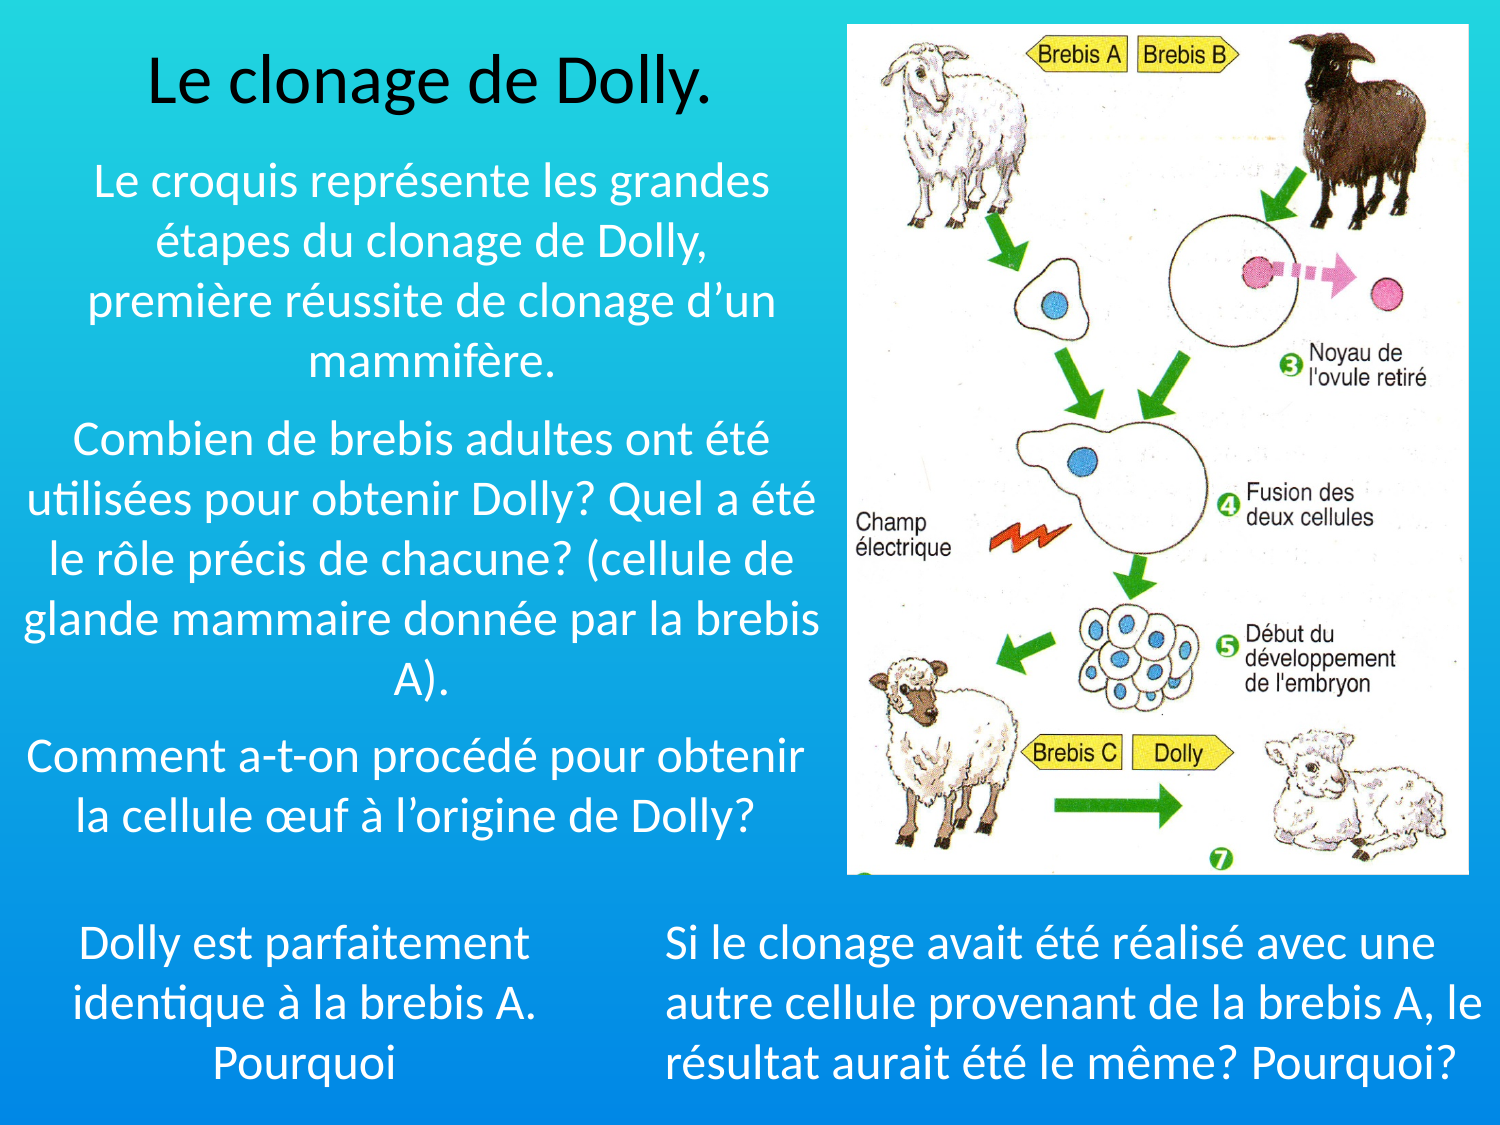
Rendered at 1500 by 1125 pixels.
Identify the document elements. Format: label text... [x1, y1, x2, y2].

picture [844, 24, 1500, 874]
text_box Le croquis représente les grandes étapes du clonage de Dolly, première réussite de clonage d’un mammifère. [46, 140, 818, 396]
text_box Dolly est parfaitement identique à la brebis A. Pourquoi [23, 902, 586, 1098]
text_box Si le clonage avait été réalisé avec une autre cellule provenant de la brebis A, le résultat aurait été le même? Pourquoi? [650, 902, 1500, 1098]
text_box Combien de brebis adultes ont été utilisées pour obtenir Dolly? Quel a été le rôle précis de chacune? (cellule de glande mammaire donnée par la brebis A). [0, 398, 844, 714]
title Le clonage de Dolly. [24, 24, 838, 125]
text_box Comment a-t-on procédé pour obtenir la cellule œuf à l’origine de Dolly? [0, 714, 832, 850]
